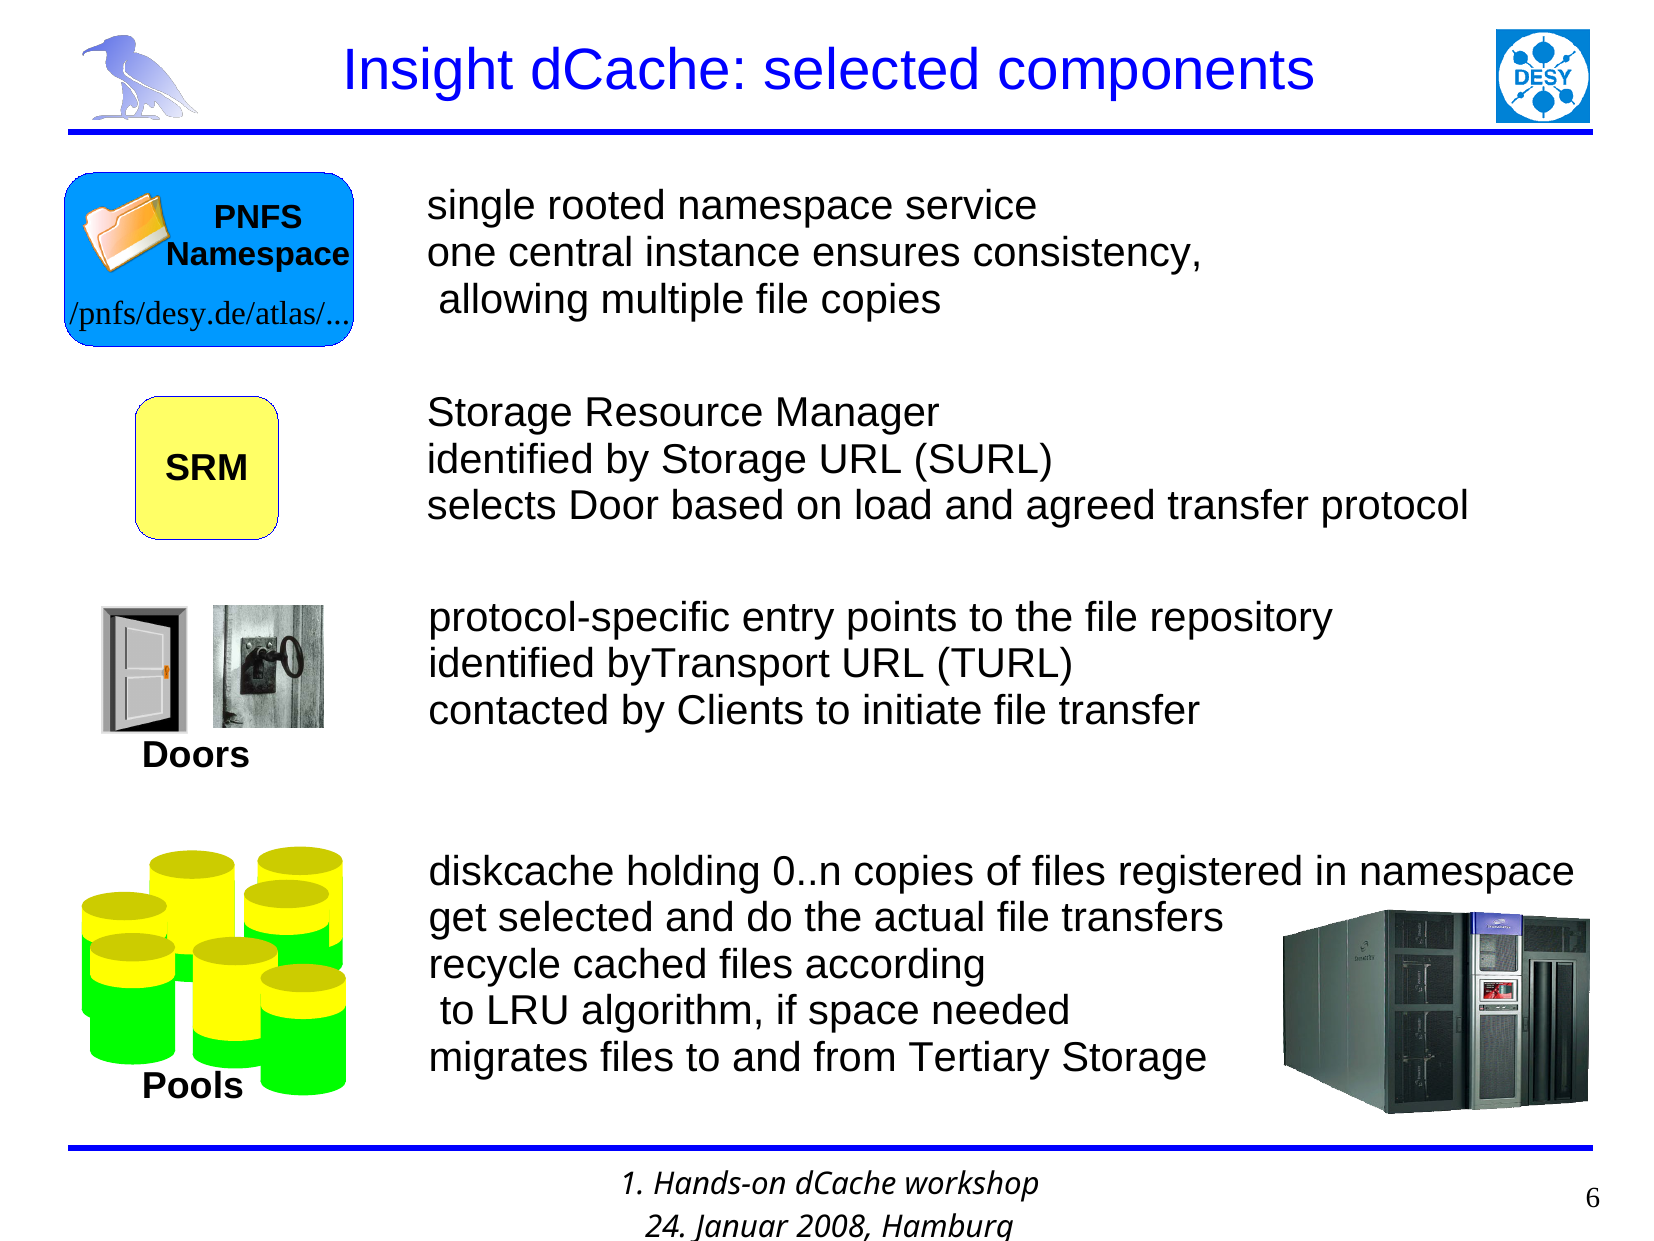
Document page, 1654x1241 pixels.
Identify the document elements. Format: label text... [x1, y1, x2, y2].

text_box /pnfs/desy.de/atlas/... [54, 287, 360, 349]
picture [101, 606, 188, 734]
picture [81, 192, 151, 274]
text_box SRM [135, 396, 279, 540]
title Insight dCache: selected components [236, 19, 1423, 119]
picture [213, 605, 324, 728]
text_box Pools [127, 1057, 260, 1114]
text_box [81, 846, 346, 1096]
text_box [64, 172, 351, 287]
text_box protocol-specific entry points to the file repository identified byTransport URL (TURL) contacted by Clients to initiate file transfer [402, 586, 1364, 741]
text_box Storage Resource Manager identified by Storage URL (SURL) selects Door based on load and agreed transfer protocol [400, 381, 1500, 536]
text_box single rooted namespace service one central instance ensures consistency, allowing multiple file copies [400, 174, 1245, 330]
picture [57, 22, 223, 133]
text_box PNFS Namespace [151, 190, 366, 298]
text_box diskcache holding 0..n copies of files registered in namespace get selected and do the actual file transfers recycle cached files according to LRU algorithm, if space needed migrates files to and from Tertiary Storage [402, 840, 1606, 1088]
picture [1268, 908, 1601, 1119]
picture [1496, 29, 1590, 123]
text_box Doors [127, 726, 265, 784]
